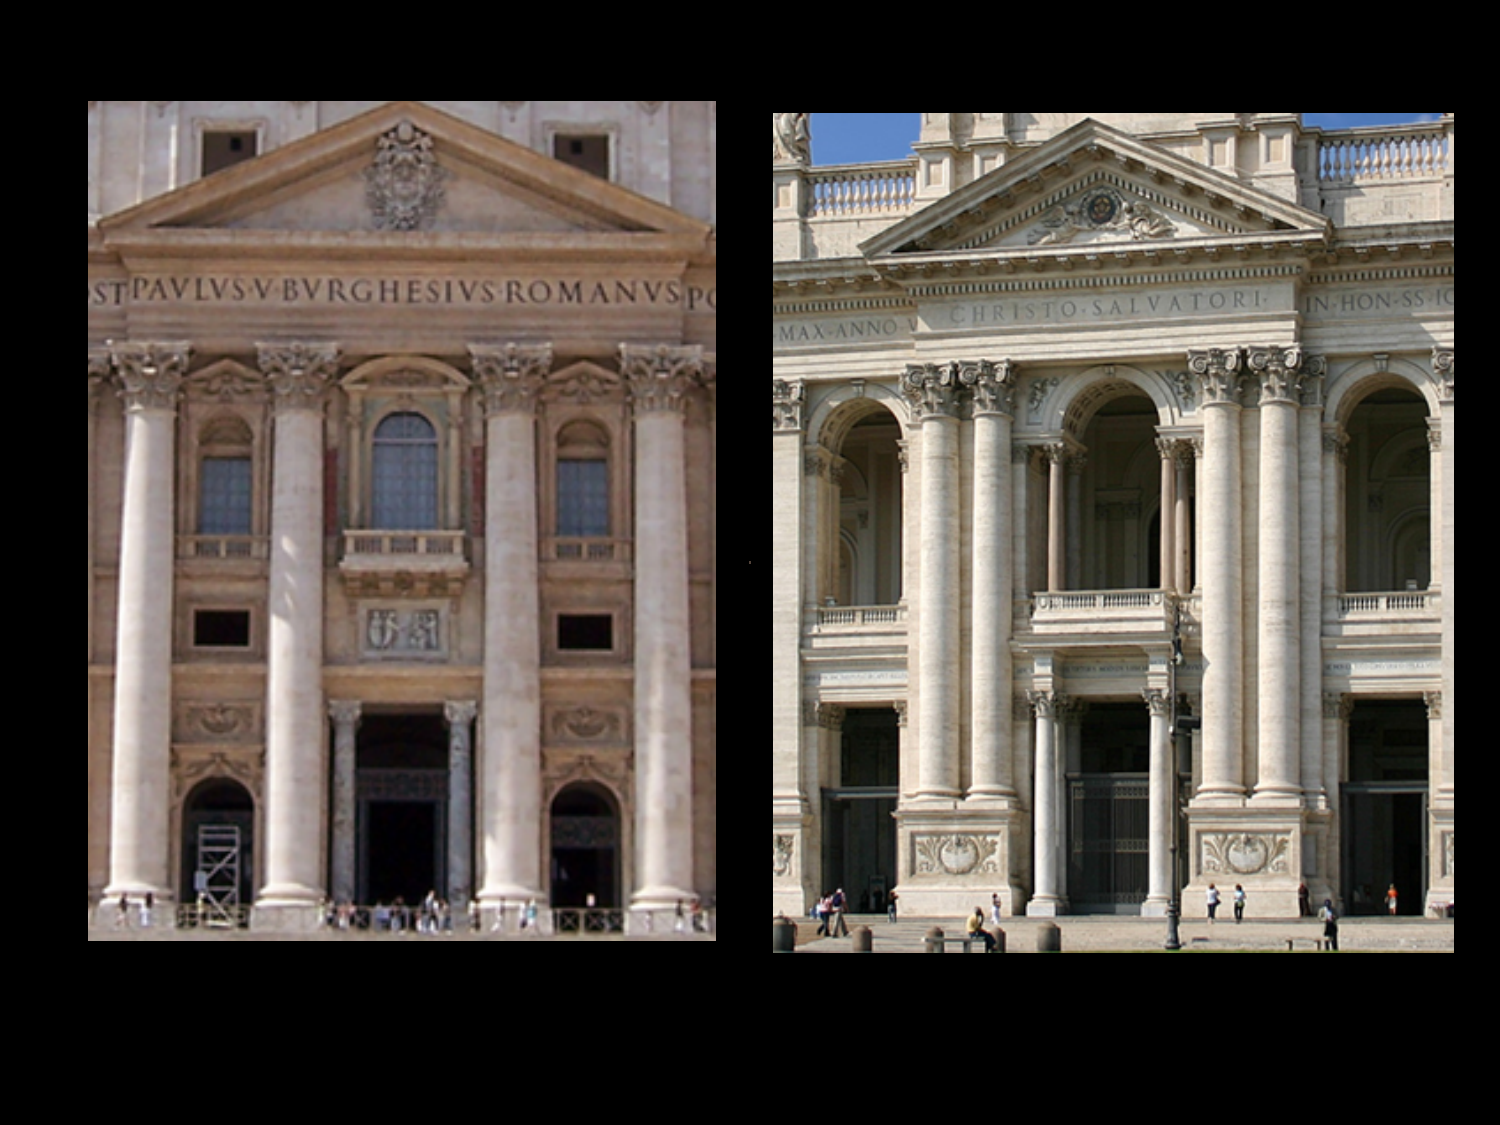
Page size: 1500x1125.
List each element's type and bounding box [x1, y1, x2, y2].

picture [773, 113, 1454, 953]
picture [88, 101, 716, 941]
